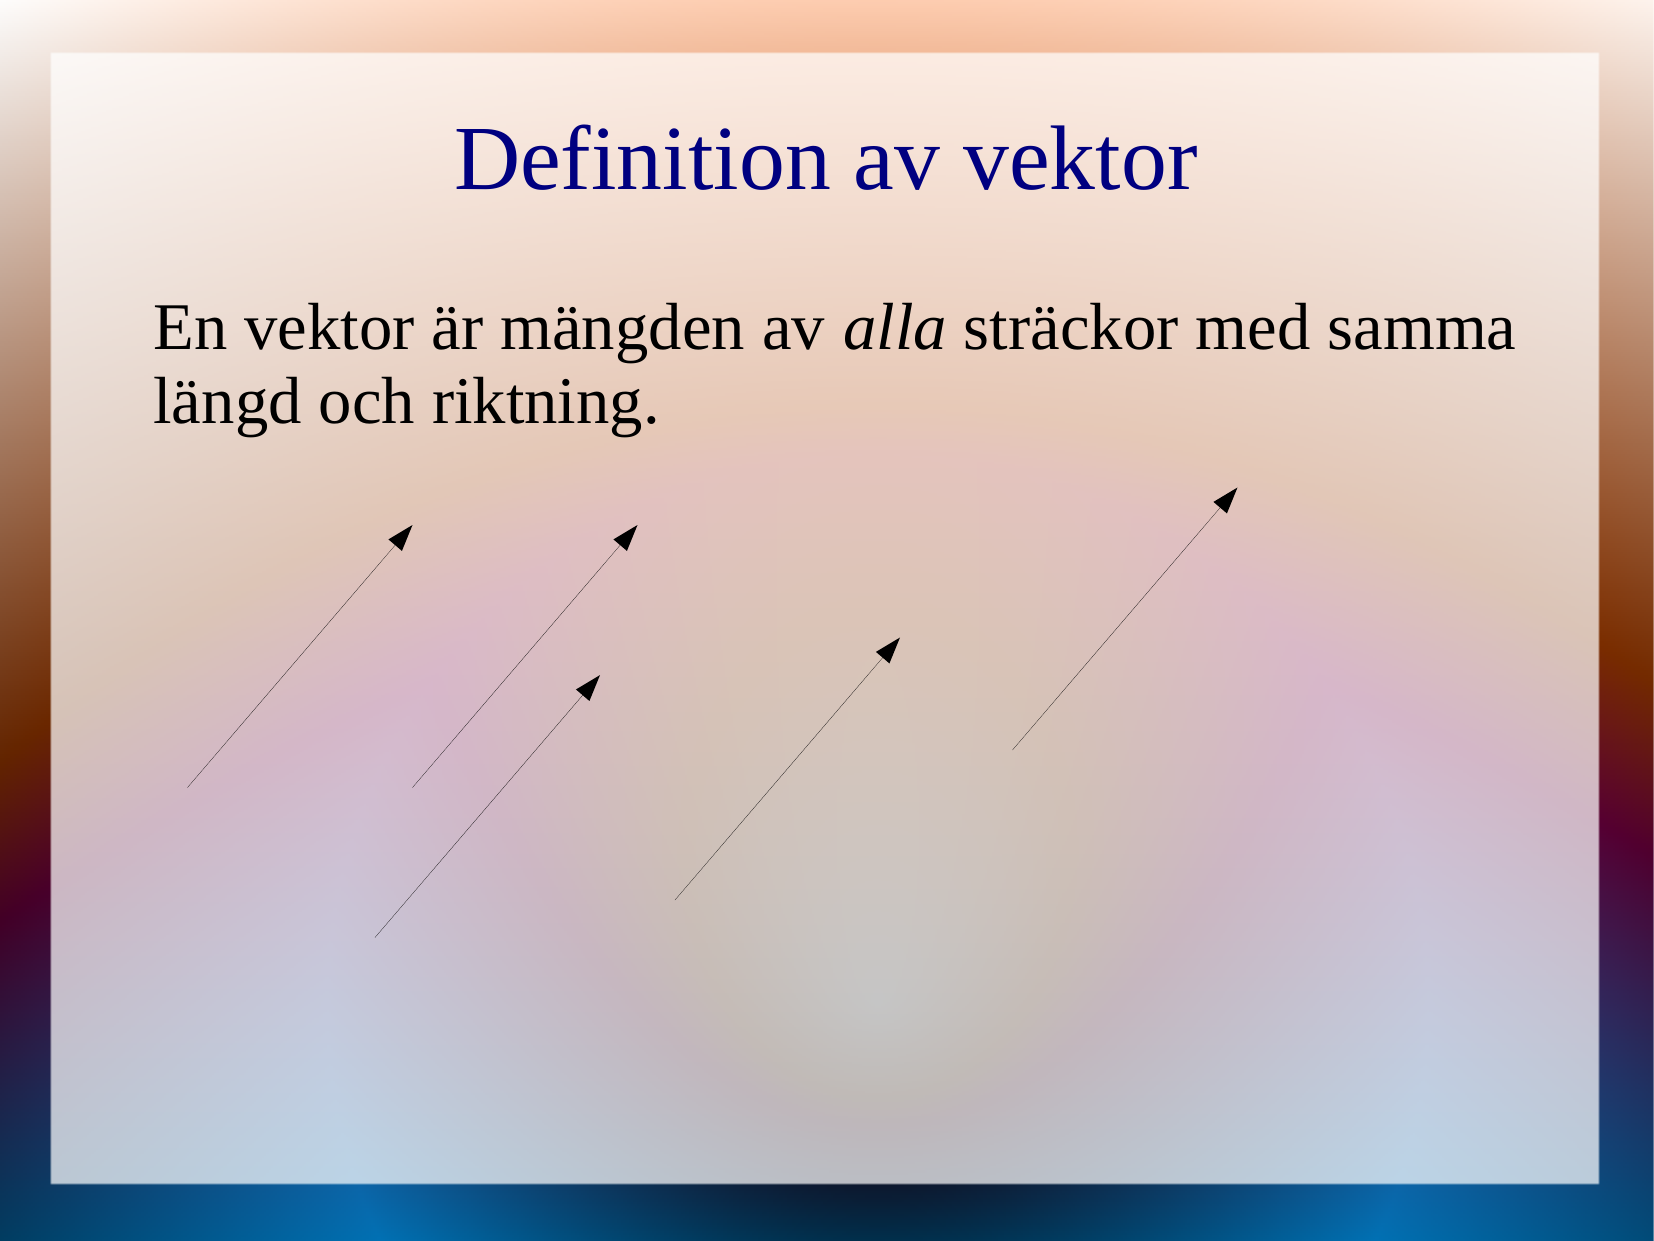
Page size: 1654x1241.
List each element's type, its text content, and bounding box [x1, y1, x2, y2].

list En vektor är mängden av alla sträckor med samma längd och riktning. [82, 290, 1571, 1034]
picture [0, 0, 1654, 1241]
title Definition av vektor [82, 55, 1571, 263]
